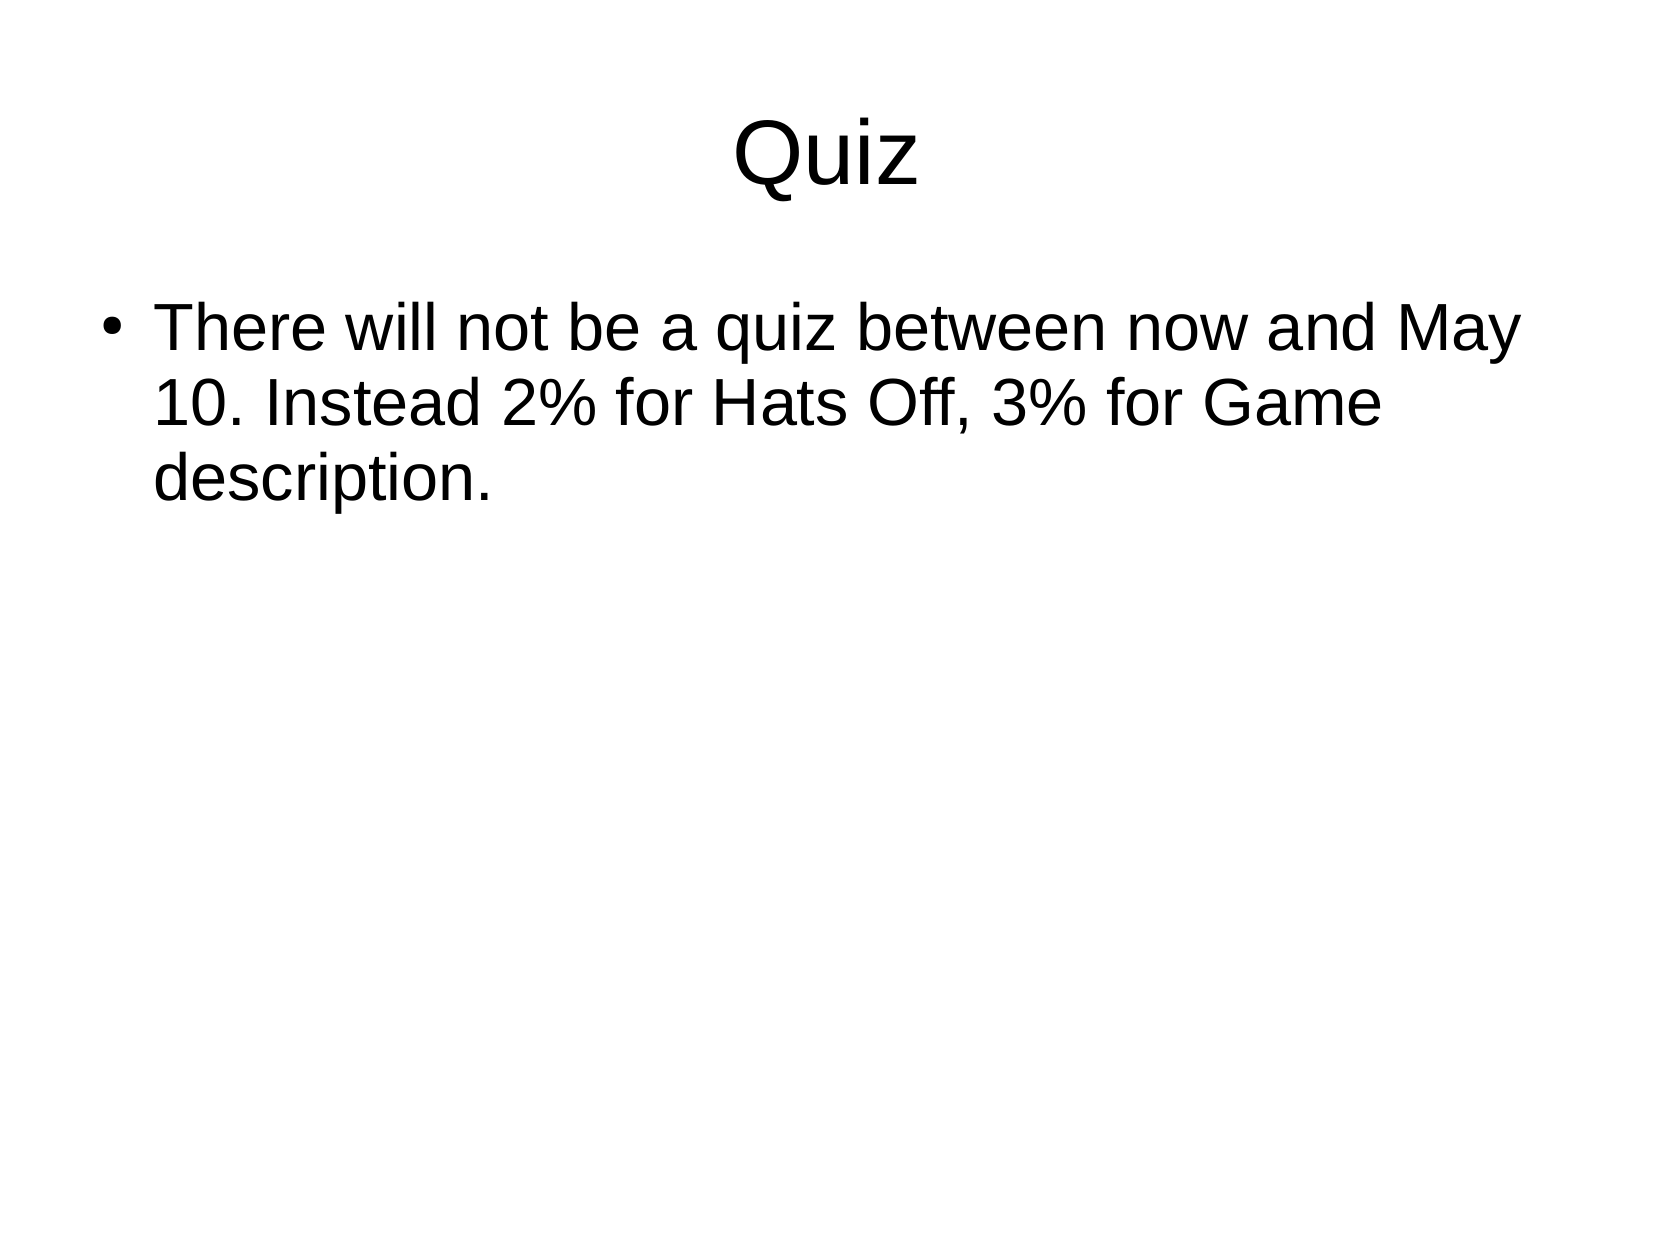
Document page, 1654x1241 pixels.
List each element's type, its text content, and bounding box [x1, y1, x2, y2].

title Quiz [82, 56, 1571, 250]
list There will not be a quiz between now and May 10. Instead 2% for Hats Off, 3% for Game description. [82, 290, 1571, 1109]
